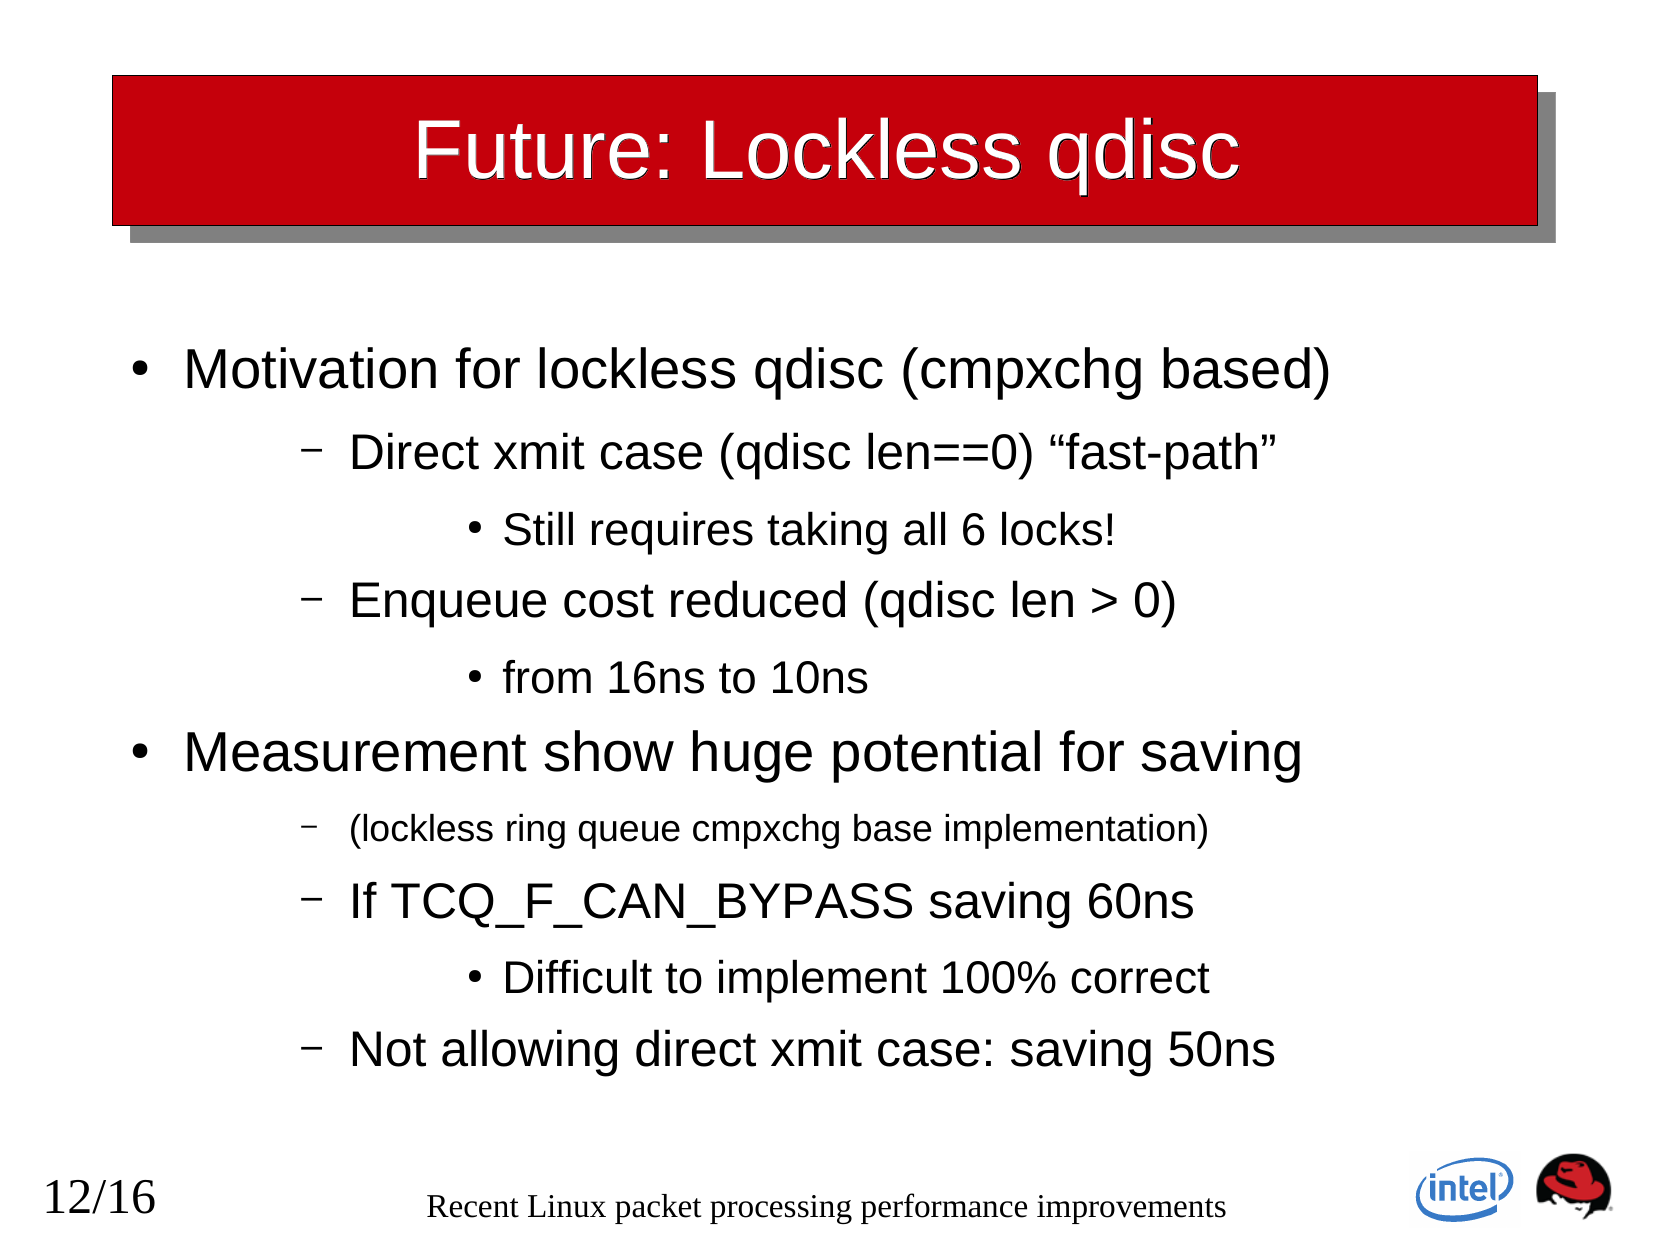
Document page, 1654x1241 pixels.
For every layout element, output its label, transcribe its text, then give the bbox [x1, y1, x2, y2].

picture [1535, 1151, 1619, 1229]
picture [1409, 1151, 1521, 1228]
list Motivation for lockless qdisc (cmpxchg based) Direct xmit case (qdisc len==0) “fast-path” Still requires taking all 6 locks! Enqueue cost reduced (qdisc len > 0) from 16ns to 10ns Measurement show huge potential for saving (lockless ring queue cmpxchg base implementation) If TCQ_F_CAN_BYPASS saving 60ns Difficult to implement 100% correct Not allowing direct xmit case: saving 50ns [112, 337, 1538, 1126]
title Future: Lockless qdisc [116, 75, 1538, 226]
